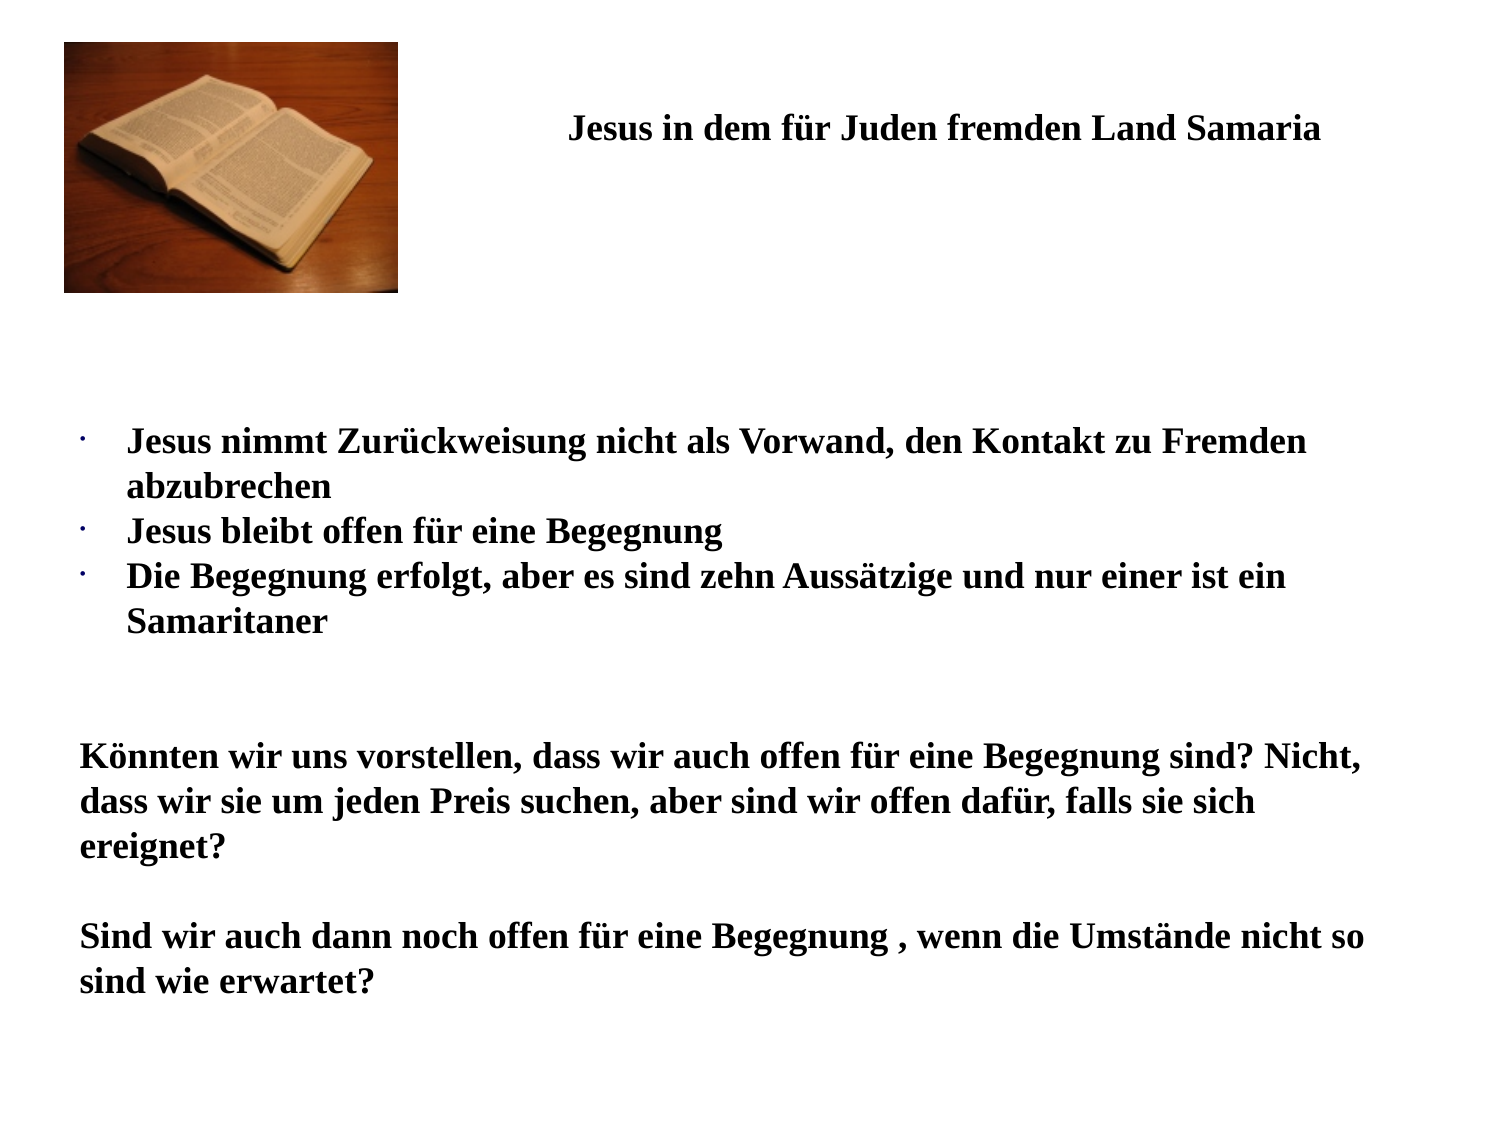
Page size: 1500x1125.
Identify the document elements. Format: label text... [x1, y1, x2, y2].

text_box Jesus nimmt Zurückweisung nicht als Vorwand, den Kontakt zu Fremden abzubrechen Jesus bleibt offen für eine Begegnung Die Begegnung erfolgt, aber es sind zehn Aussätzige und nur einer ist ein Samaritaner Könnten wir uns vorstellen, dass wir auch offen für eine Begegnung sind? Nicht, dass wir sie um jeden Preis suchen, aber sind wir offen dafür, falls sie sich ereignet? Sind wir auch dann noch offen für eine Begegnung , wenn die Umstände nicht so sind wie erwartet? [64, 408, 1424, 1009]
text_box Jesus in dem für Juden fremden Land Samaria [466, 27, 1424, 156]
picture [64, 42, 398, 293]
